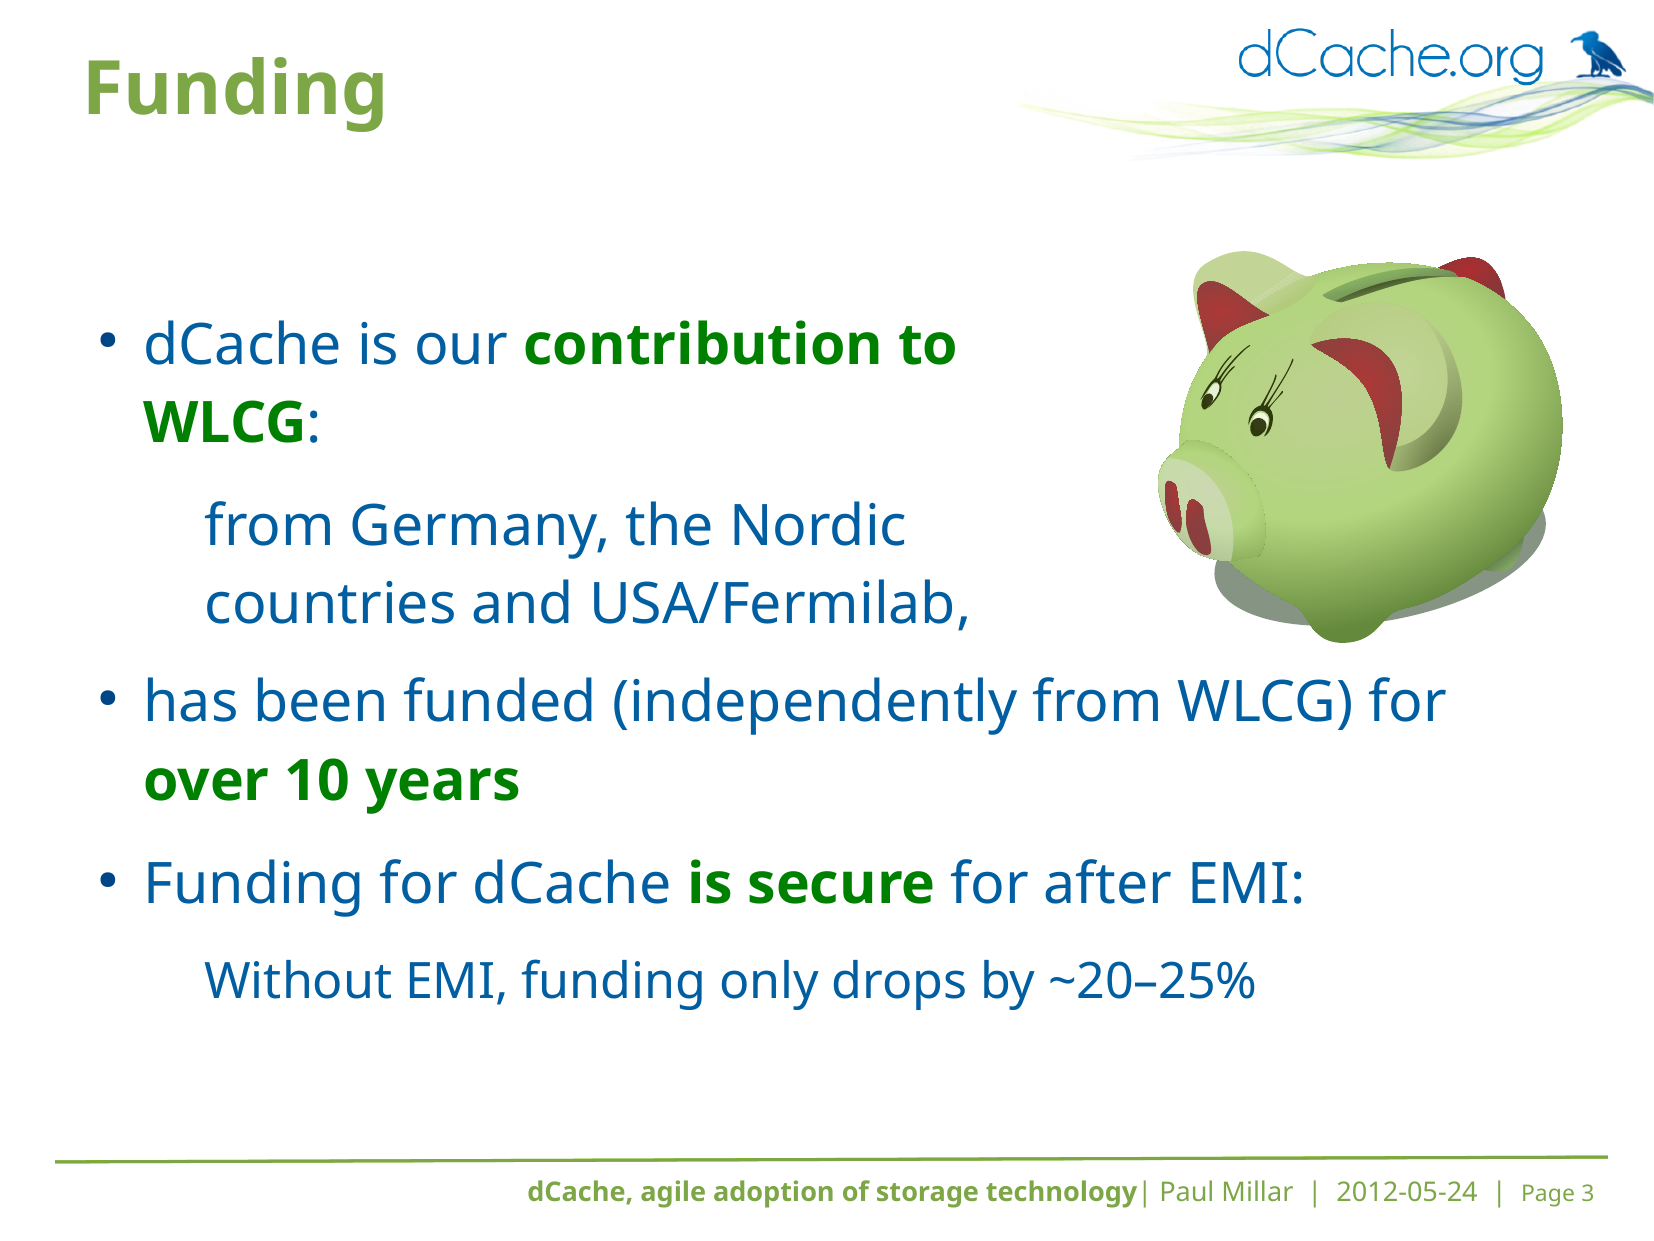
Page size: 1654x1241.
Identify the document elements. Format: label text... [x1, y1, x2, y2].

list dCache is our contribution to WLCG: from Germany, the Nordic countries and USA/Fermilab, has been funded (independently from WLCG) for over 10 years Funding for dCache is secure for after EMI: Without EMI, funding only drops by ~20–25% [82, 302, 1571, 1023]
title Funding [82, 37, 1605, 134]
picture [1158, 251, 1563, 643]
picture [956, 16, 1654, 169]
